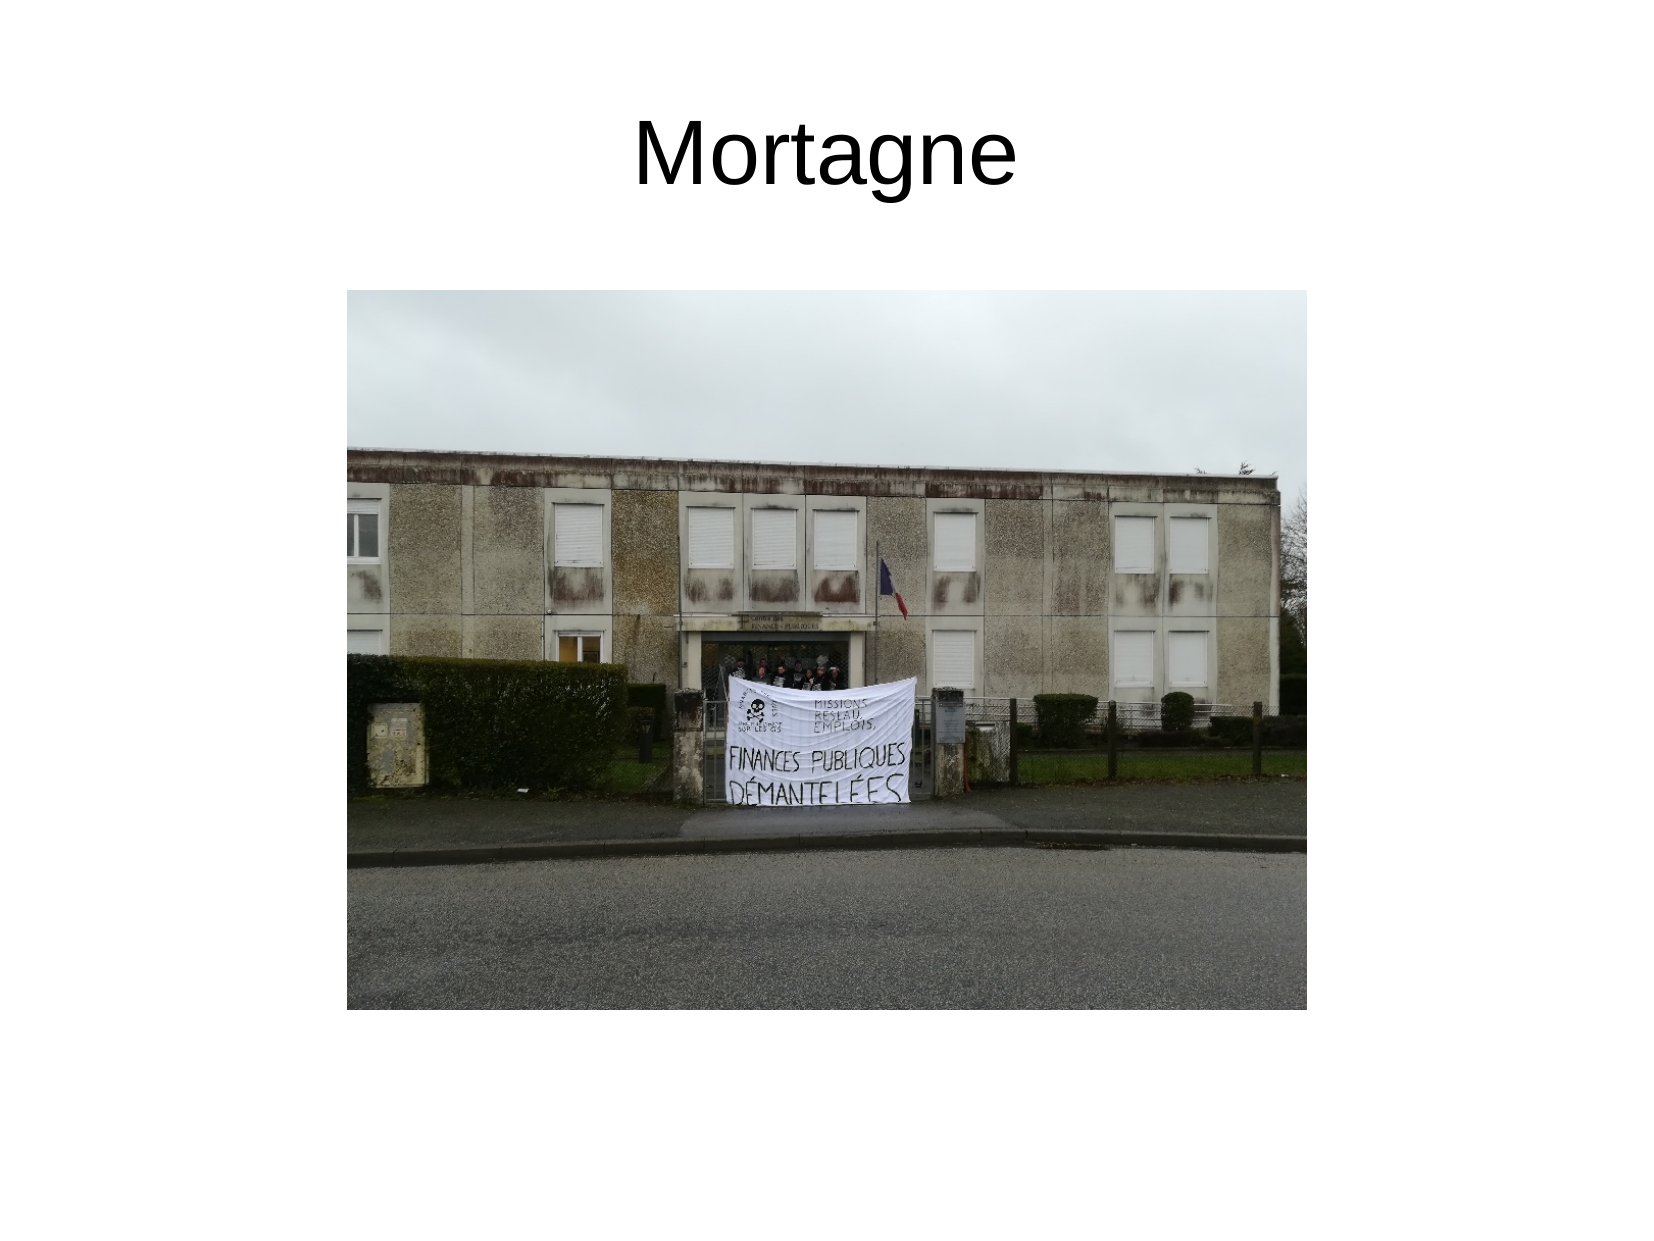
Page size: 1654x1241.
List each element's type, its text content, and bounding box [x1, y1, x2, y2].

picture [347, 290, 1307, 1010]
title Mortagne [82, 49, 1571, 257]
